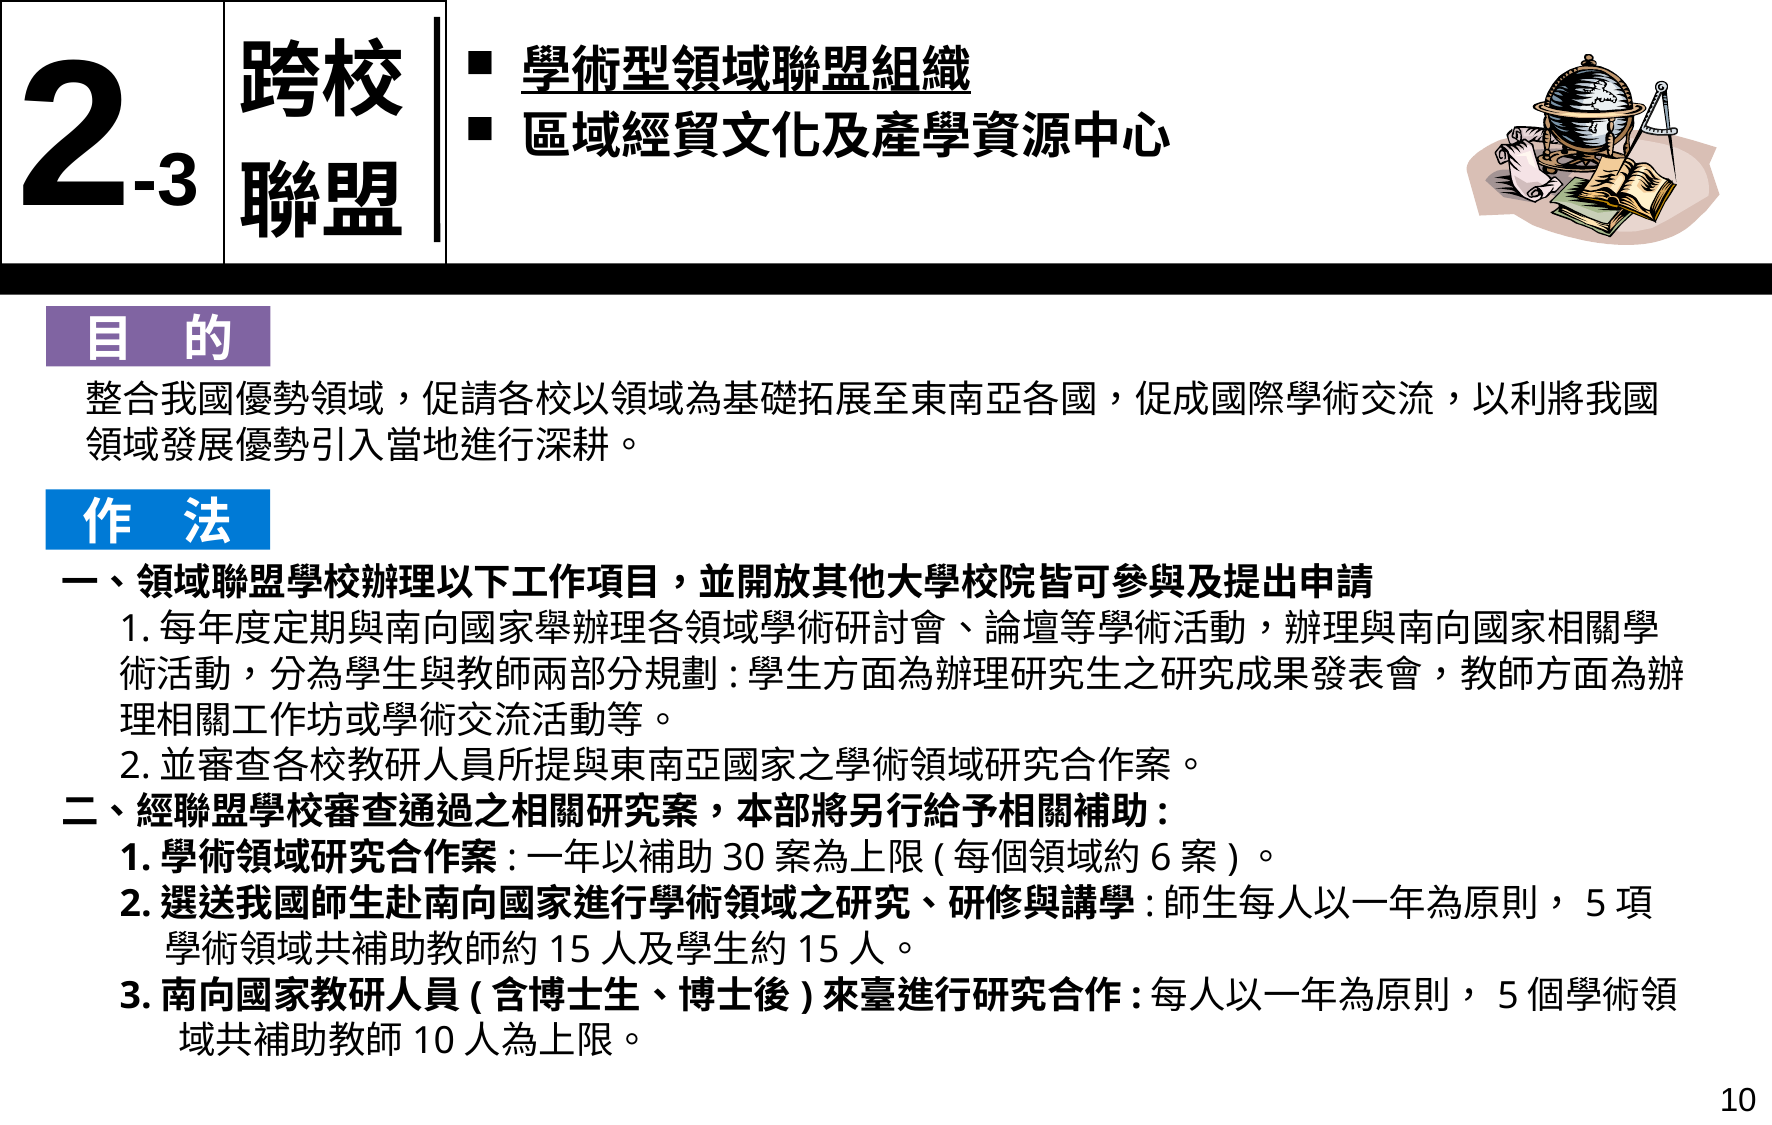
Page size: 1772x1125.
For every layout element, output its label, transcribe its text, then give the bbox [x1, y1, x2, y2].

table_header 2-3 [2, 2, 223, 265]
text_box 目 的 [46, 306, 271, 367]
picture [1463, 50, 1723, 249]
text_box 學術型領域聯盟組織 區域經貿文化及產學資源中心 [450, 36, 1454, 305]
title 整合我國優勢領域，促請各校以領域為基礎拓展至東南亞各國，促成國際學術交流，以利將我國領域發展優勢引入當地進行深耕。 [70, 366, 1690, 470]
subtitle 一、領域聯盟學校辦理以下工作項目，並開放其他大學校院皆可參與及提出申請 1.每年度定期與南向國家舉辦理各領域學術研討會、論壇等學術活動，辦理與南向國家相關學術活動，分為學生與教師兩部分規劃:學生方面為辦理研究生之研究成果發表會，教師方面為辦理相關工作坊或學術交流活動等。 2.並審查各校教研人員所提與東南亞國家之學術領域研究合作案。 二、經聯盟學校審查通過之相關研究案，本部將另行給予相關補助: 1.學術領域研究合作案:一年以補助30案為上限(每個領域約6案)。 2.選送我國師生赴南向國家進行學術領域之研究、研修與講學:師生每人以一年為原則，5項學術領域共補助教師約15人及學生約15人。 3.南向國家教研人員(含博士生、博士後)來臺進行研究合作:每人以一年為原則，5個學術領域共補助教師10人為上限。 [46, 549, 1701, 1094]
text_box 作 法 [45, 489, 271, 550]
slide_number <編號> [1358, 1070, 1772, 1125]
table_header 跨校聯盟 [225, 2, 445, 265]
